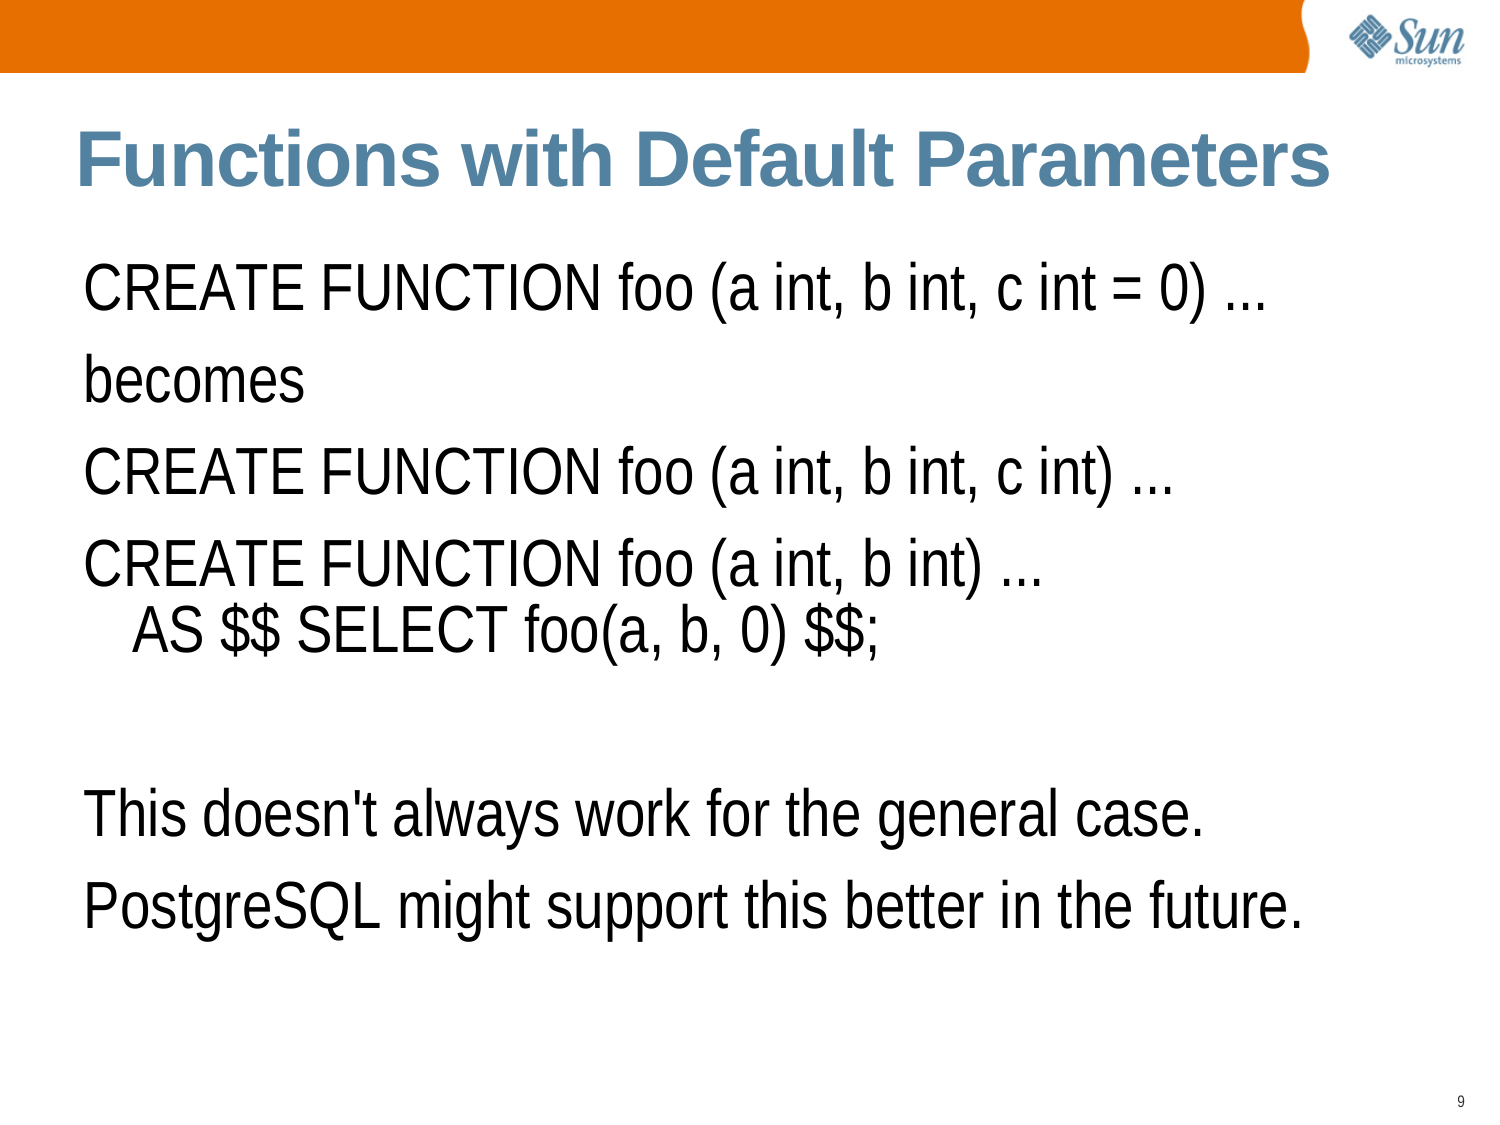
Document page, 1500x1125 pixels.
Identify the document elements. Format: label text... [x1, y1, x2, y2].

title Functions with Default Parameters [75, 123, 1437, 227]
list CREATE FUNCTION foo (a int, b int, c int = 0) ... becomes CREATE FUNCTION foo (a int, b int, c int) ... CREATE FUNCTION foo (a int, b int) ... AS $$ SELECT foo(a, b, 0) $$; This doesn't always work for the general case. PostgreSQL might support this better in the future. [64, 258, 1401, 1062]
picture [0, 0, 1500, 73]
